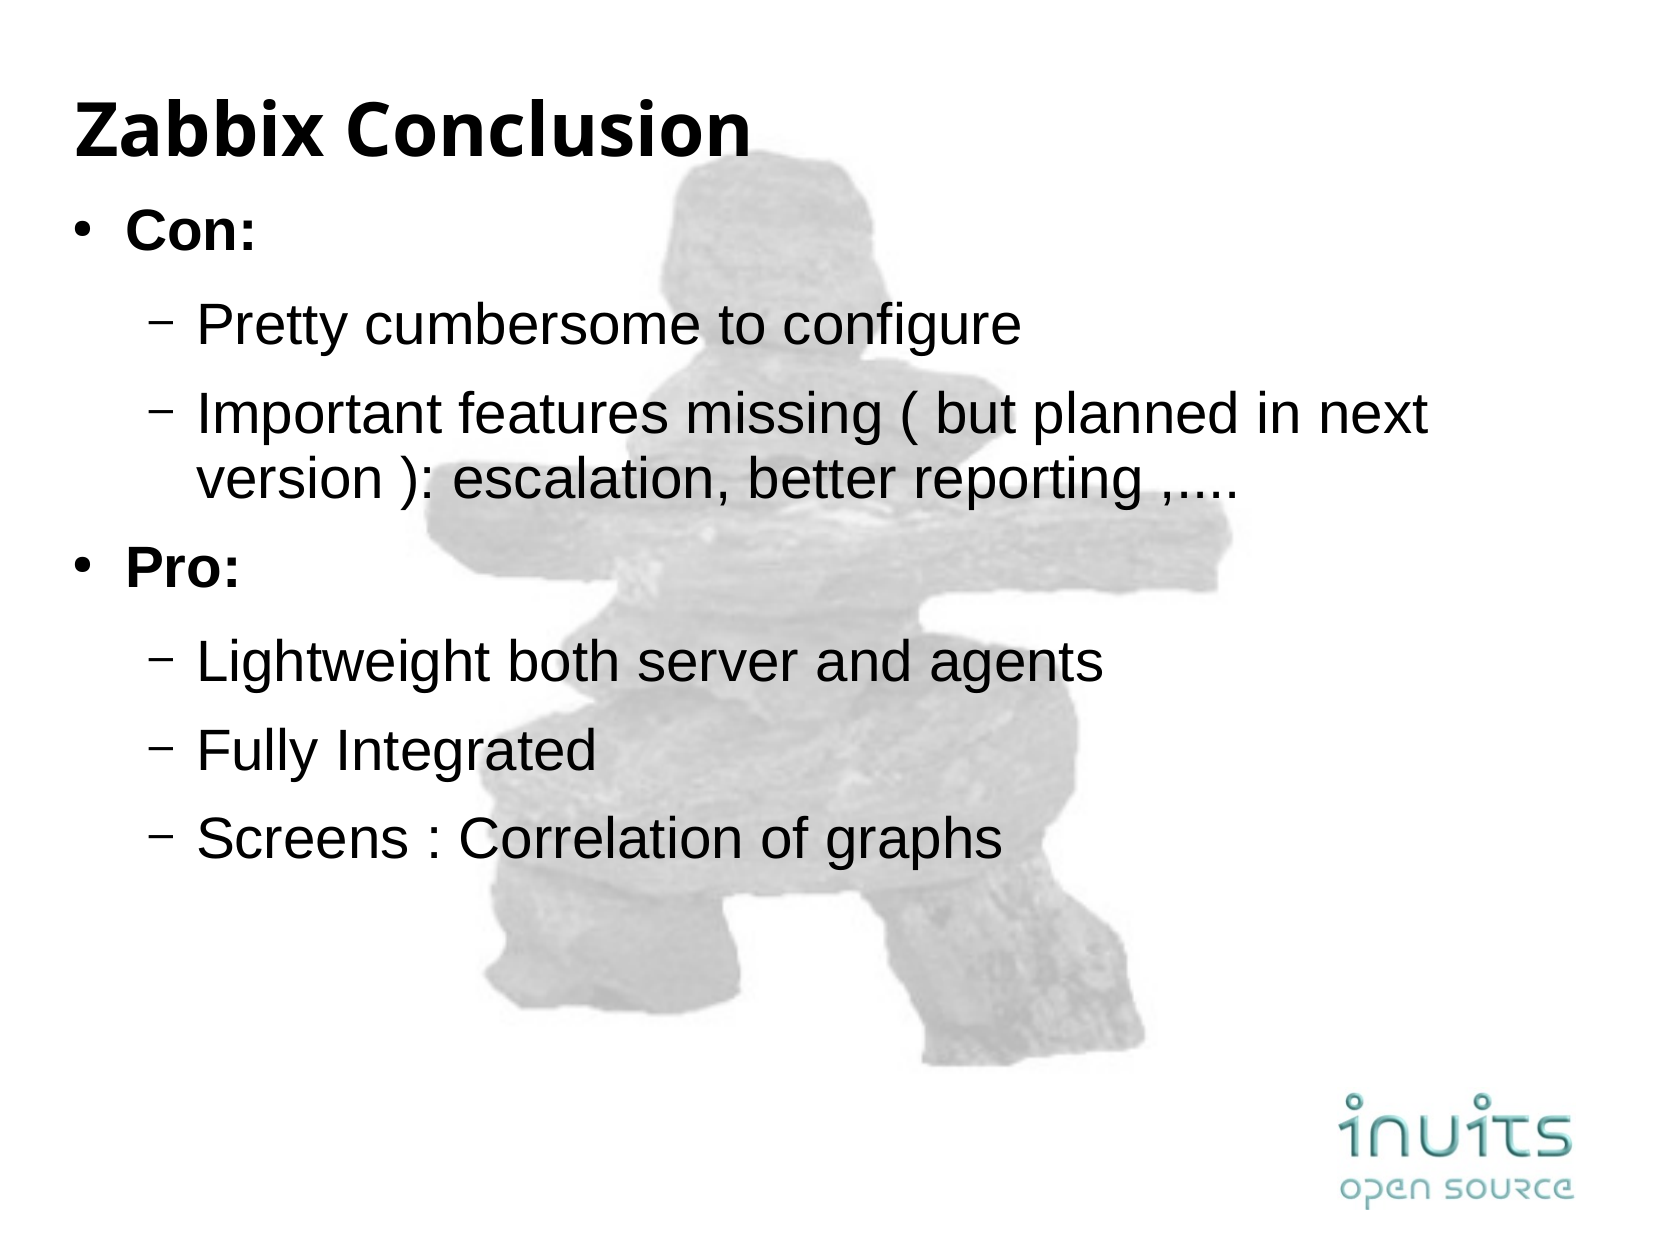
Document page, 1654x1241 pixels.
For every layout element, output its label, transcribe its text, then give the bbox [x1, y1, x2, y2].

picture [1337, 1087, 1576, 1210]
list Con: Pretty cumbersome to configure Important features missing ( but planned in next version ): escalation, better reporting ,.... Pro: Lightweight both server and agents Fully Integrated Screens : Correlation of graphs [54, 197, 1543, 1139]
title Zabbix Conclusion [75, 39, 1564, 216]
